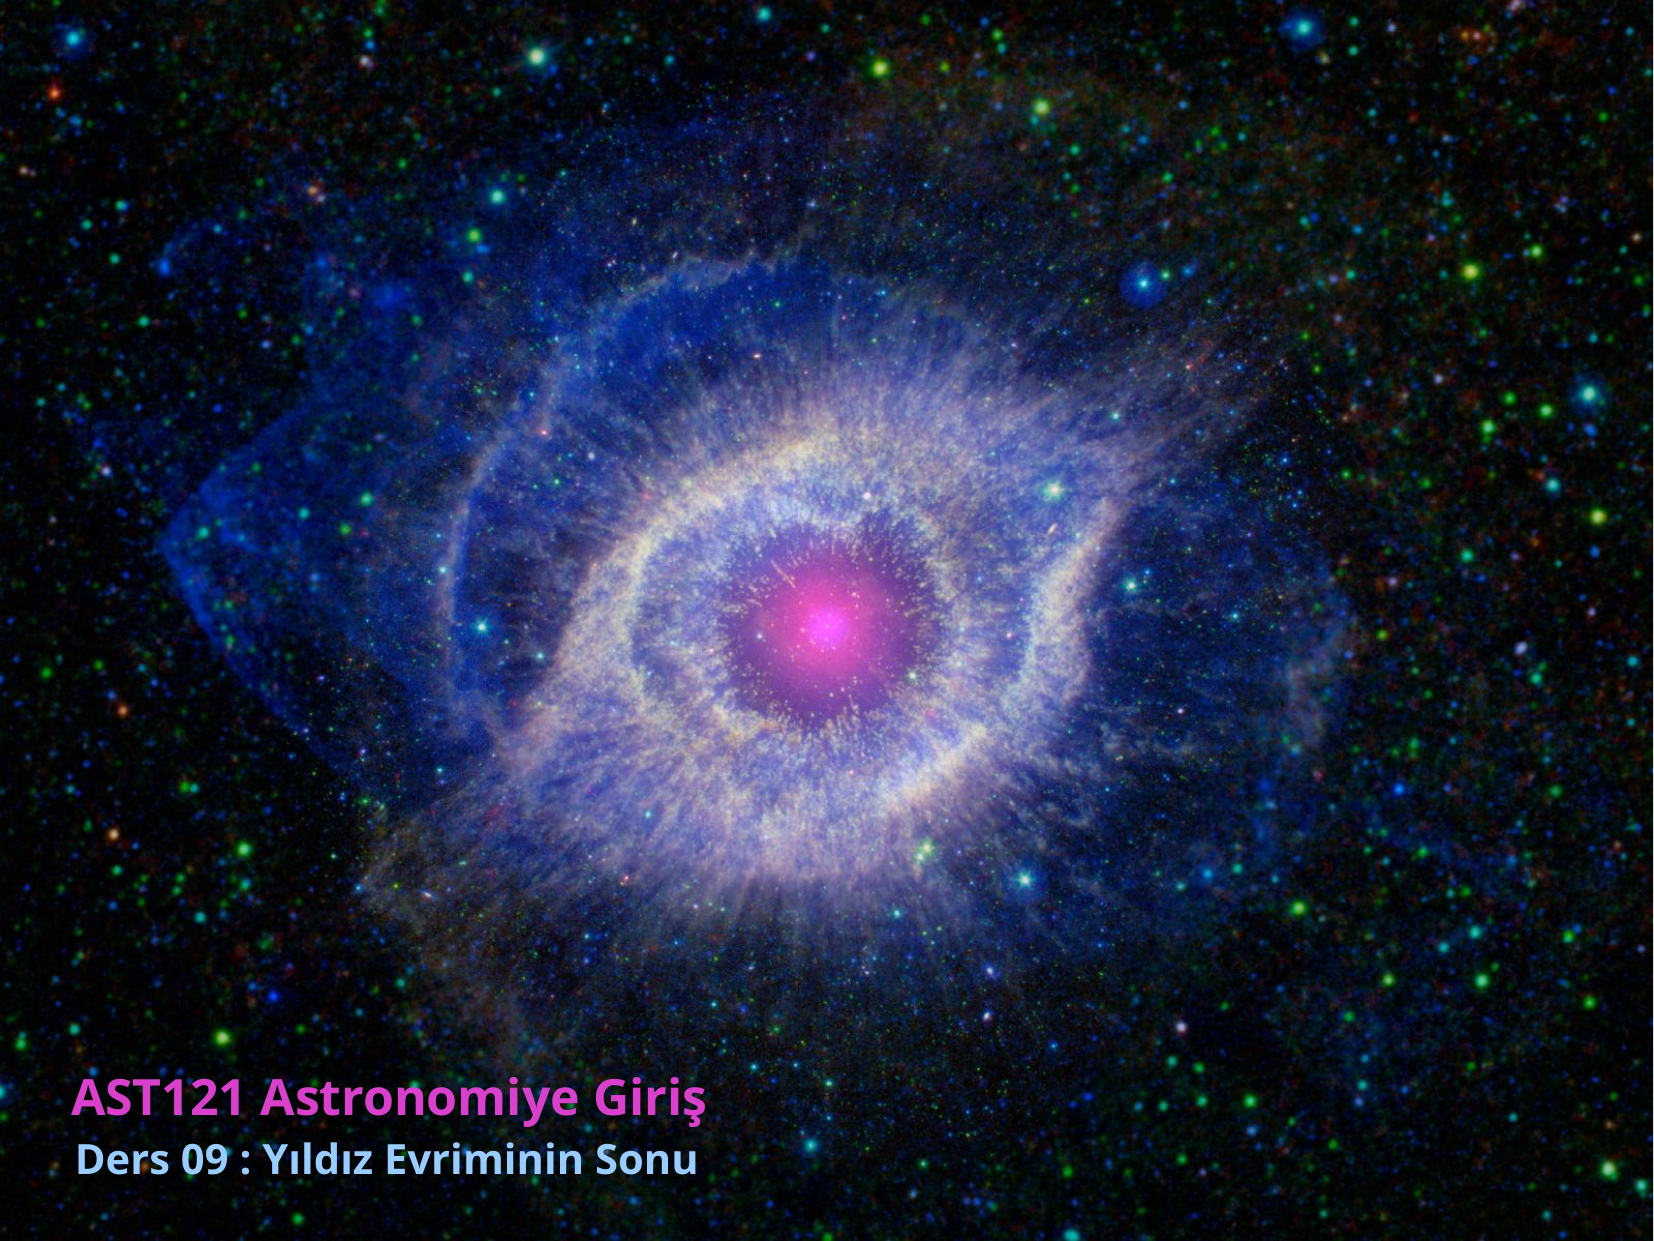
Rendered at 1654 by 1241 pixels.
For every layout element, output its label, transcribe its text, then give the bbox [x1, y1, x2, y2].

text_box Ders 09 : Yıldız Evriminin Sonu [60, 1125, 1006, 1195]
picture [0, 0, 1654, 1241]
title AST121 Astronomiye Giriş [20, 1052, 1116, 1140]
picture [0, 1086, 4, 1097]
